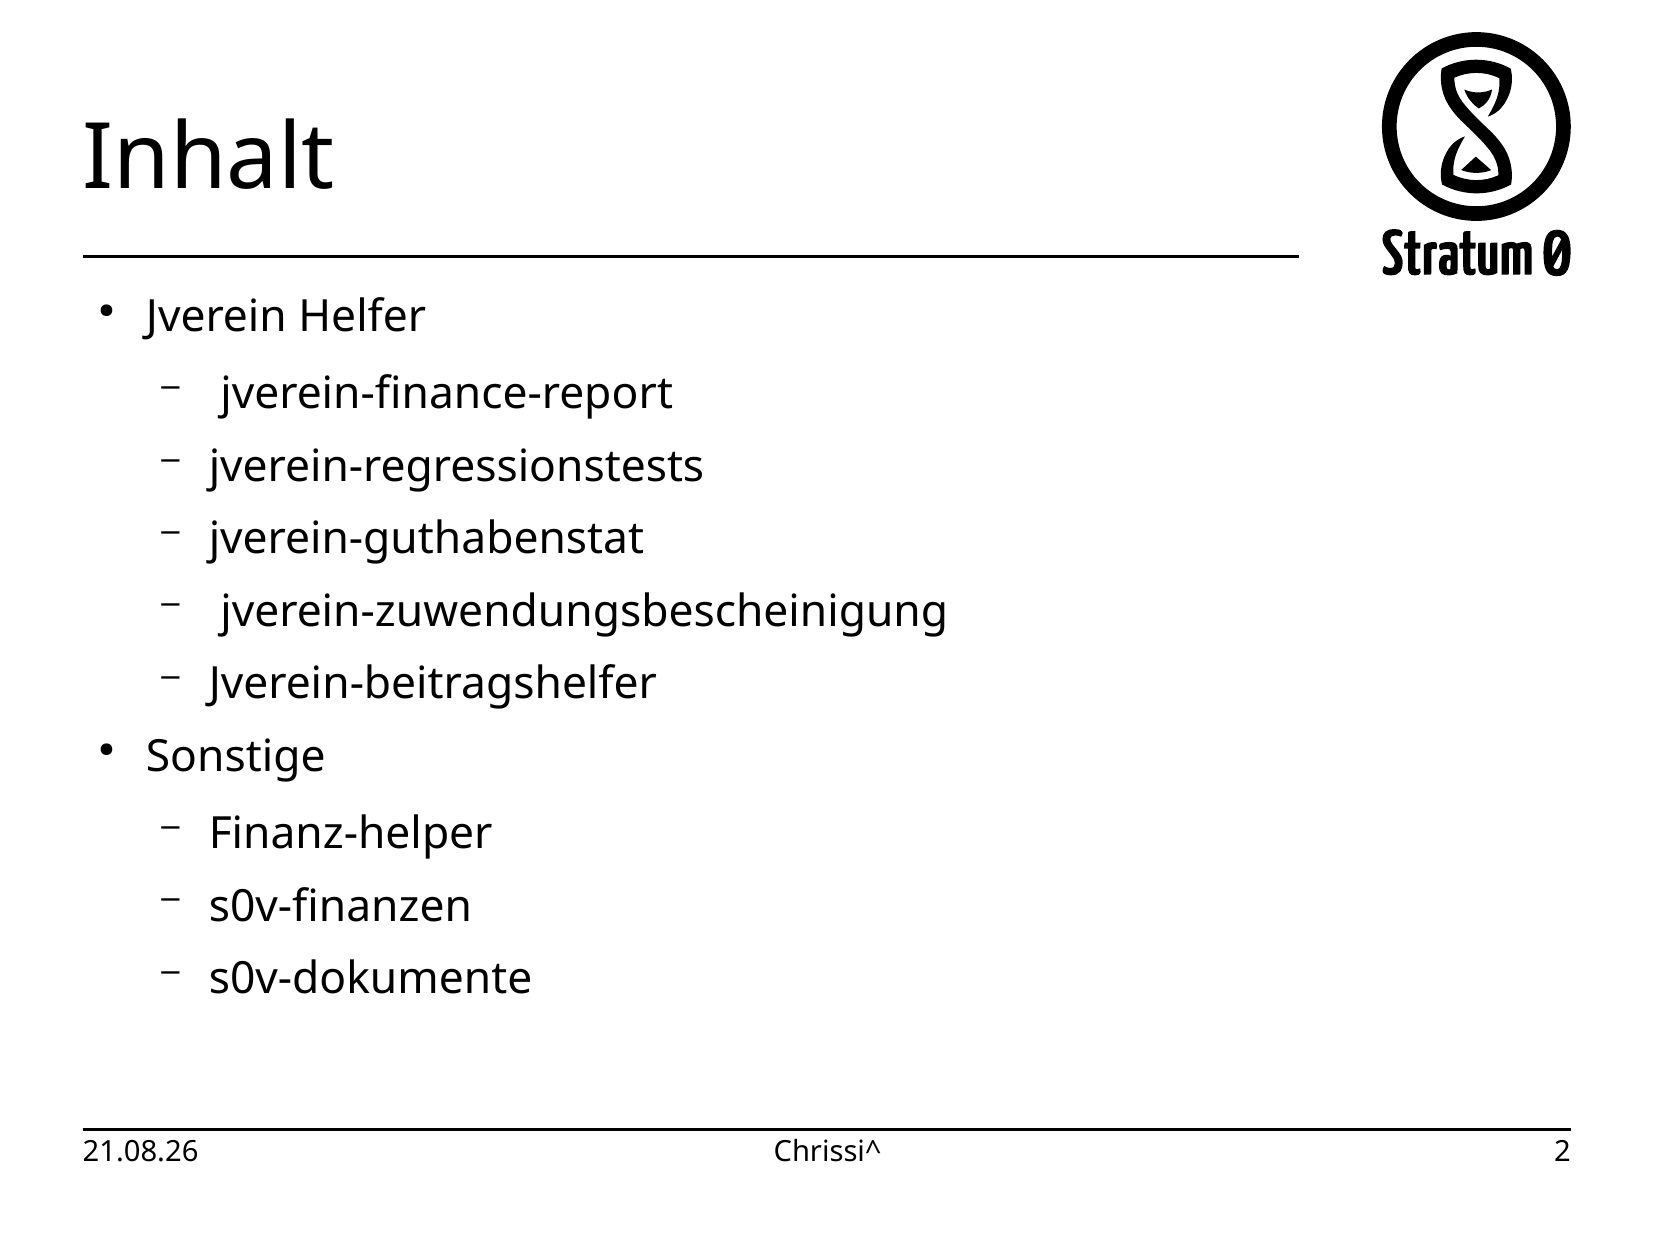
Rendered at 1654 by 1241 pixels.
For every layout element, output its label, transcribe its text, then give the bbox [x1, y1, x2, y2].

list Jverein Helfer jverein-finance-report jverein-regressionstests jverein-guthabenstat jverein-zuwendungsbescheinigung Jverein-beitragshelfer Sonstige Finanz-helper s0v-finanzen s0v-dokumente [82, 290, 1538, 1010]
title Inhalt [82, 49, 1300, 257]
